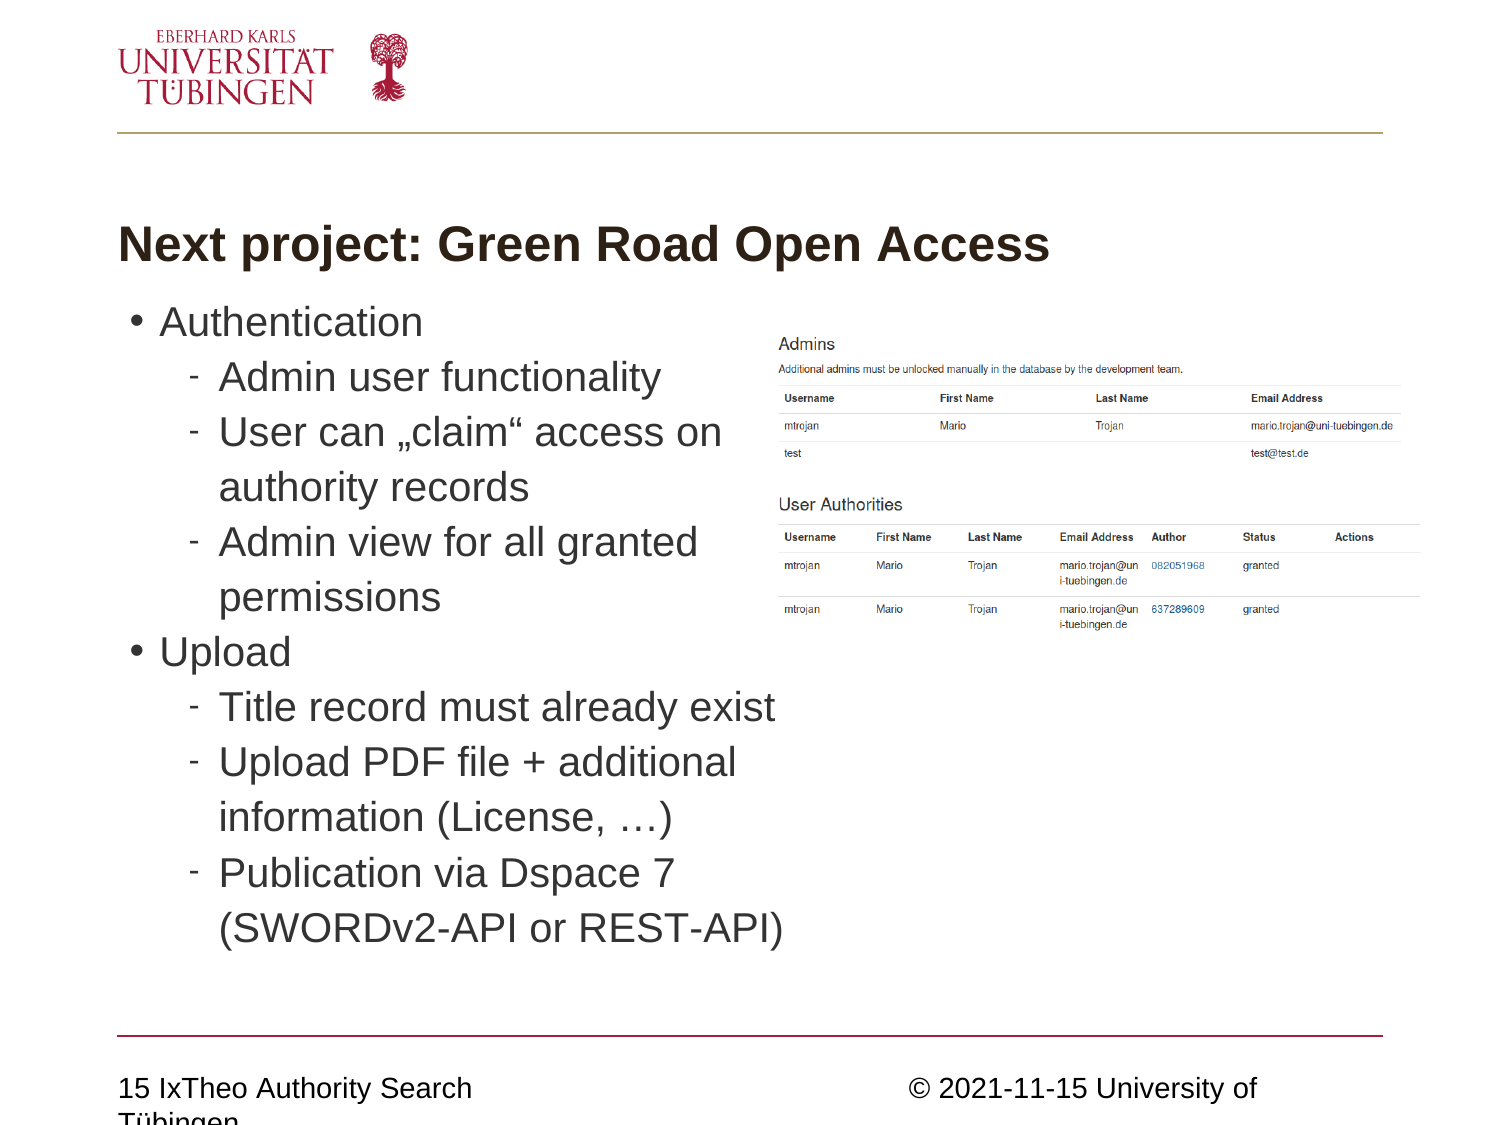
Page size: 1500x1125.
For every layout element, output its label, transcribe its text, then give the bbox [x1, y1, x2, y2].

list Authentication Admin user functionality User can „claim“ access on authority records Admin view for all granted permissions Upload Title record must already exist Upload PDF file + additional information (License, …) Publication via Dspace 7 (SWORDv2-API or REST-API) [129, 289, 827, 1004]
title Next project: Green Road Open Access [117, 211, 1382, 272]
picture [117, 29, 408, 105]
picture [767, 318, 1430, 650]
